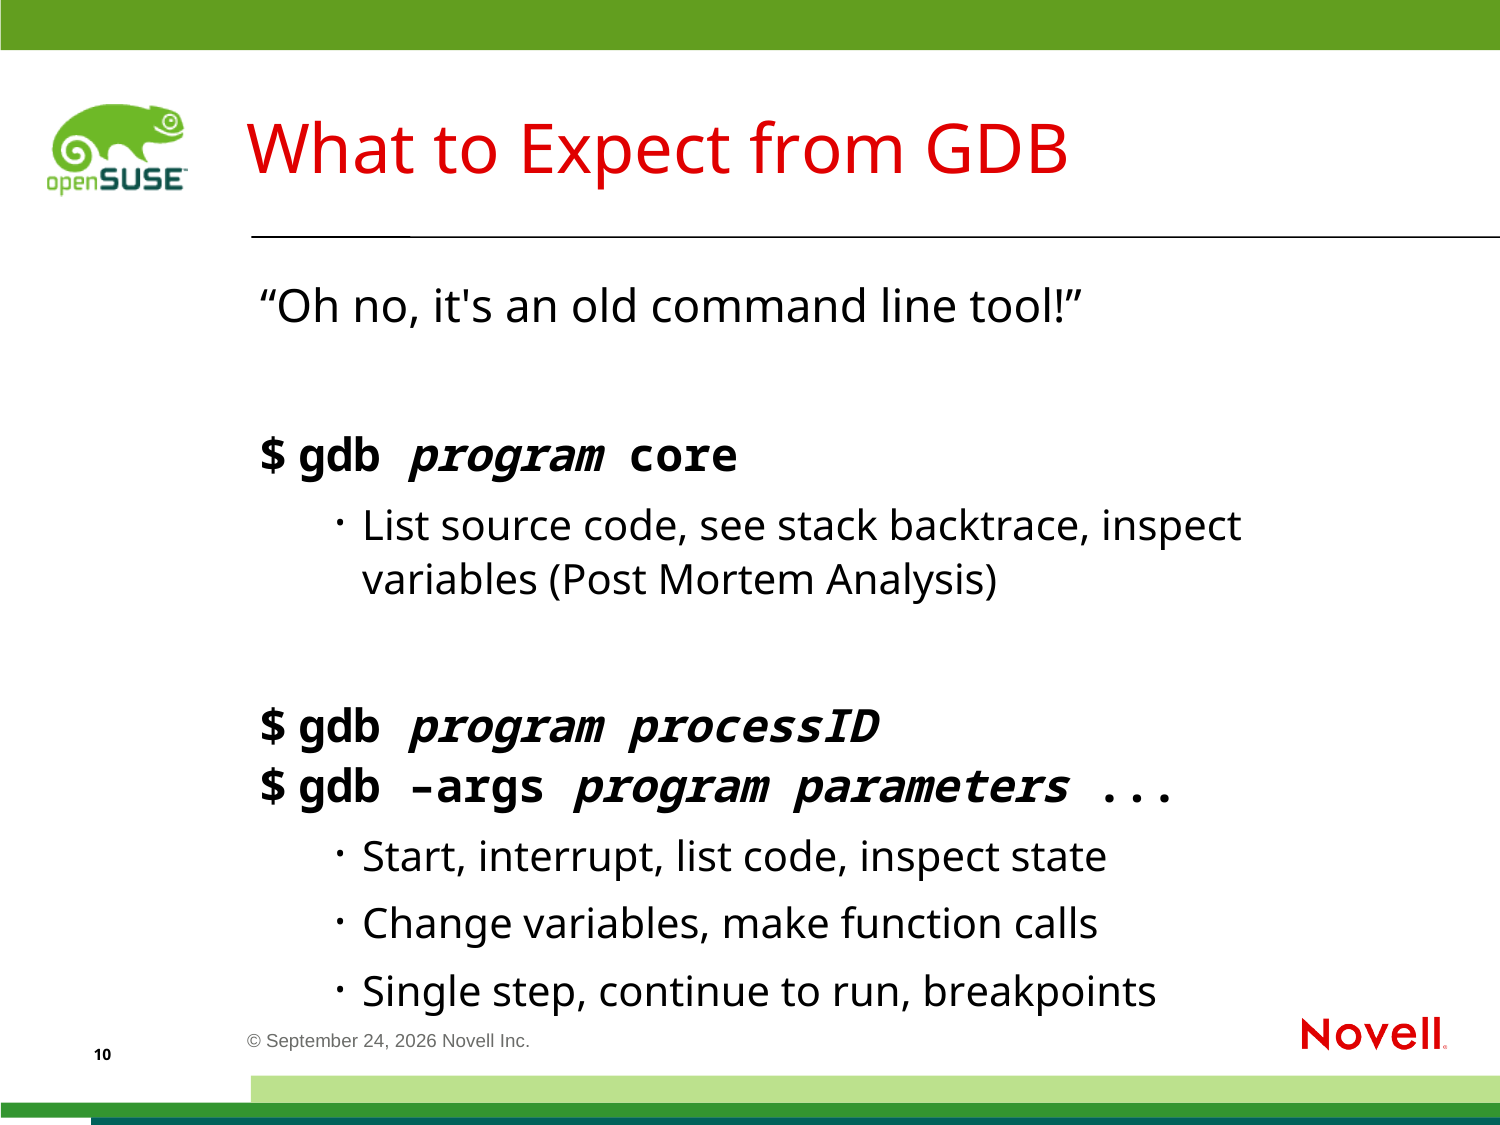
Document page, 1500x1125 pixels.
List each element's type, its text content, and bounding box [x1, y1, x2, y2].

list “Oh no, it's an old command line tool!” $ gdb program core List source code, see stack backtrace, inspect variables (Post Mortem Analysis) $ gdb program processID $ gdb –args program parameters ... Start, interrupt, list code, inspect state Change variables, make function calls Single step, continue to run, breakpoints [245, 267, 1429, 995]
picture [1295, 1011, 1453, 1056]
picture [47, 104, 188, 197]
title What to Expect from GDB [246, 60, 1409, 239]
